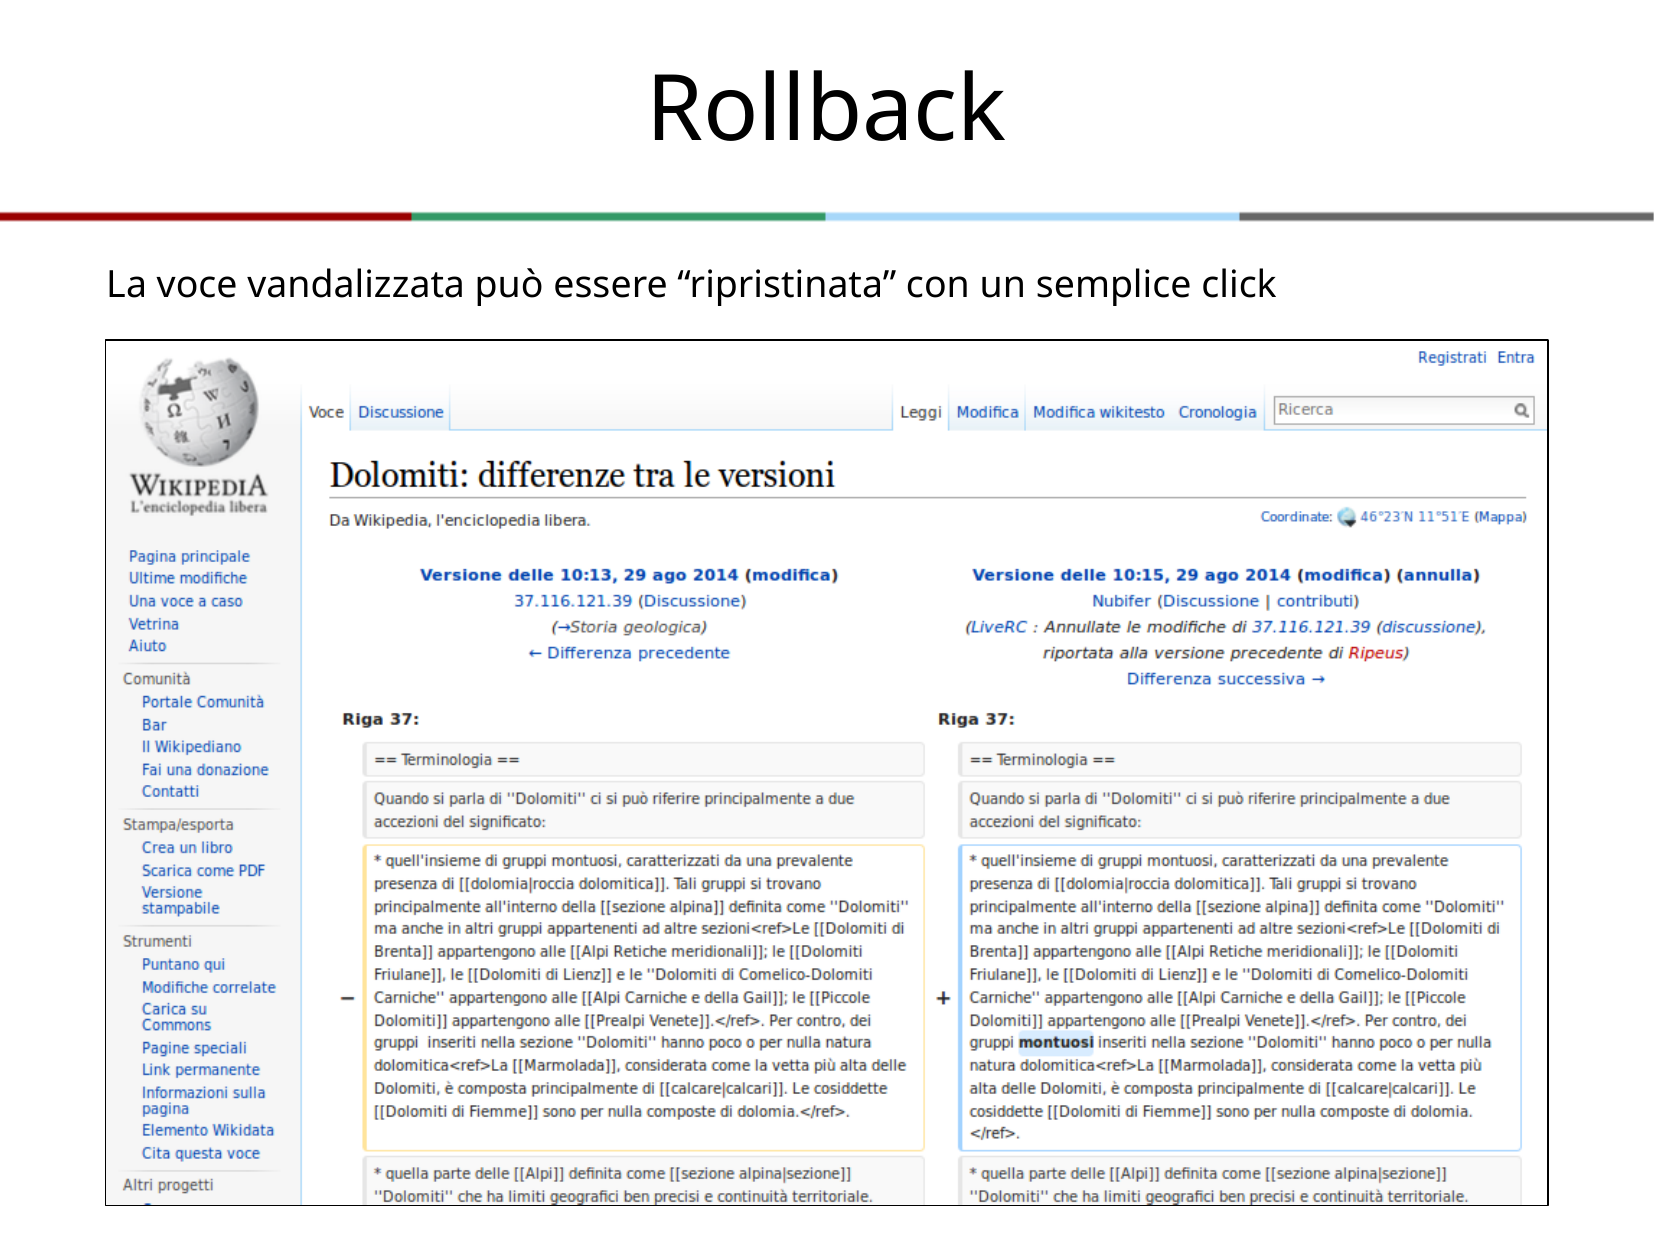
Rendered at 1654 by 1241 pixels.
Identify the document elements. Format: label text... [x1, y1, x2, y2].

picture [106, 340, 1548, 1205]
picture [0, 200, 1654, 235]
text_box Rollback [82, 0, 1571, 200]
text_box La voce vandalizzata può essere “ripristinata” con un semplice click [106, 259, 1548, 319]
